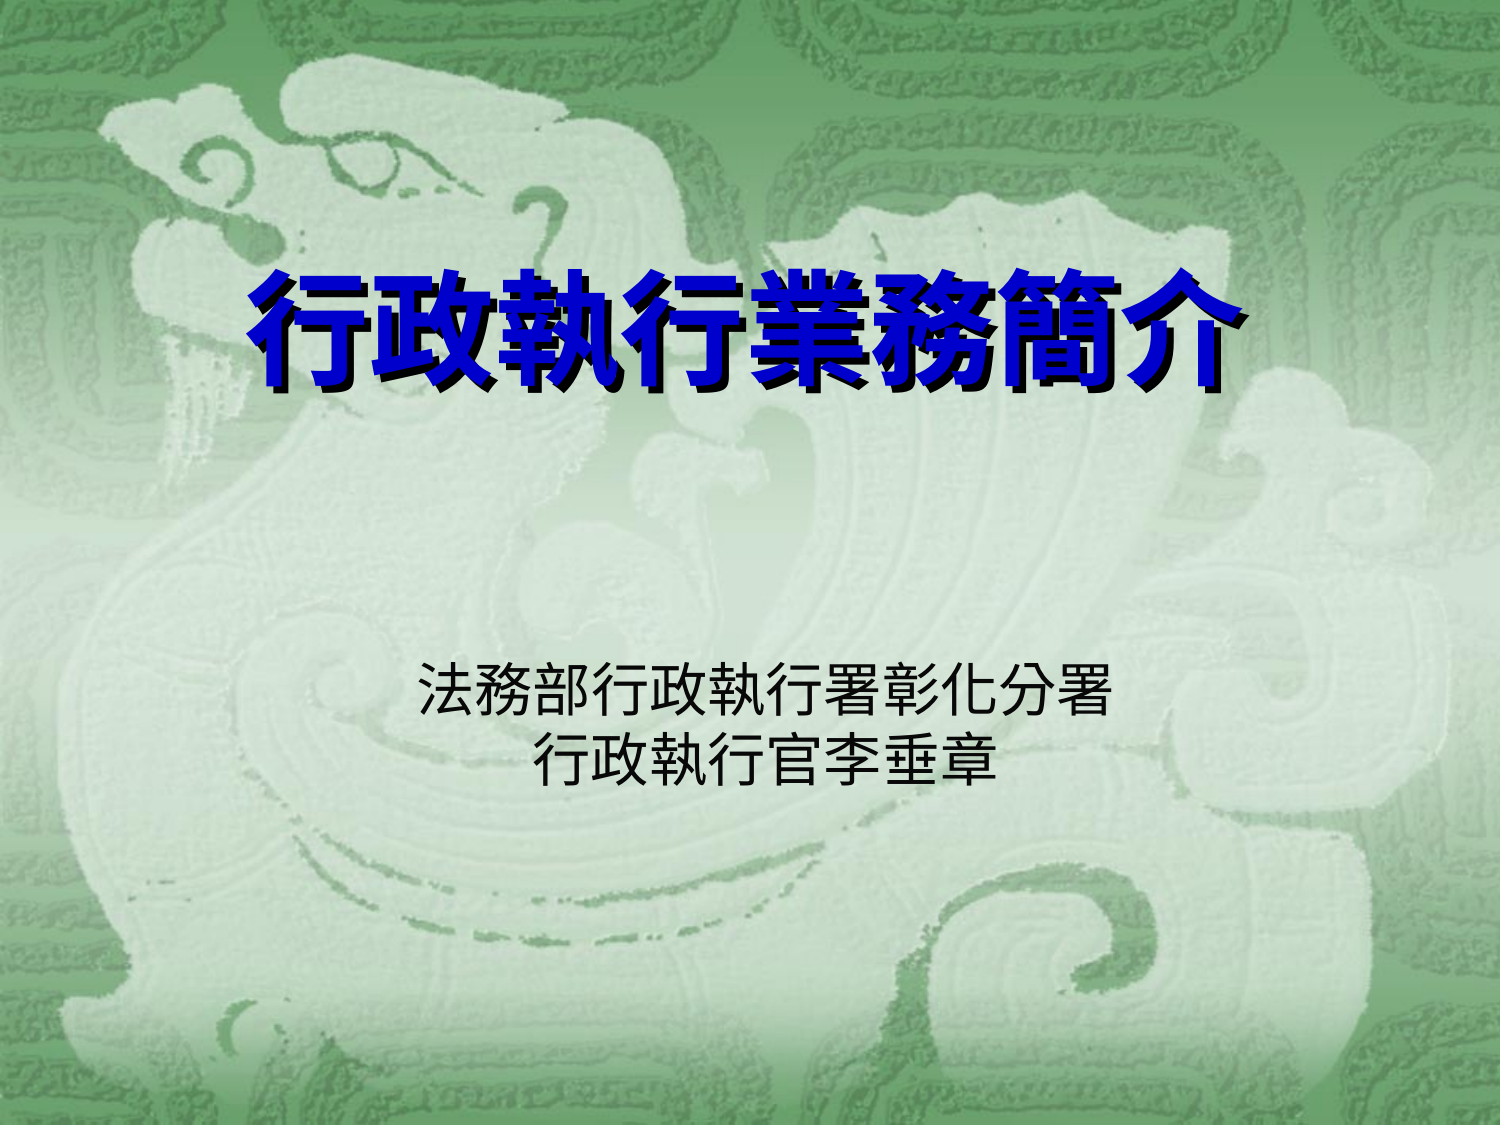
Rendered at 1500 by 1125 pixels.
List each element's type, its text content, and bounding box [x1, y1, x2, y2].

title 行政執行業務簡介 [194, 208, 1294, 563]
subtitle 法務部行政執行署彰化分署 行政執行官李垂章 [206, 645, 1326, 1028]
picture [0, 0, 1500, 1125]
